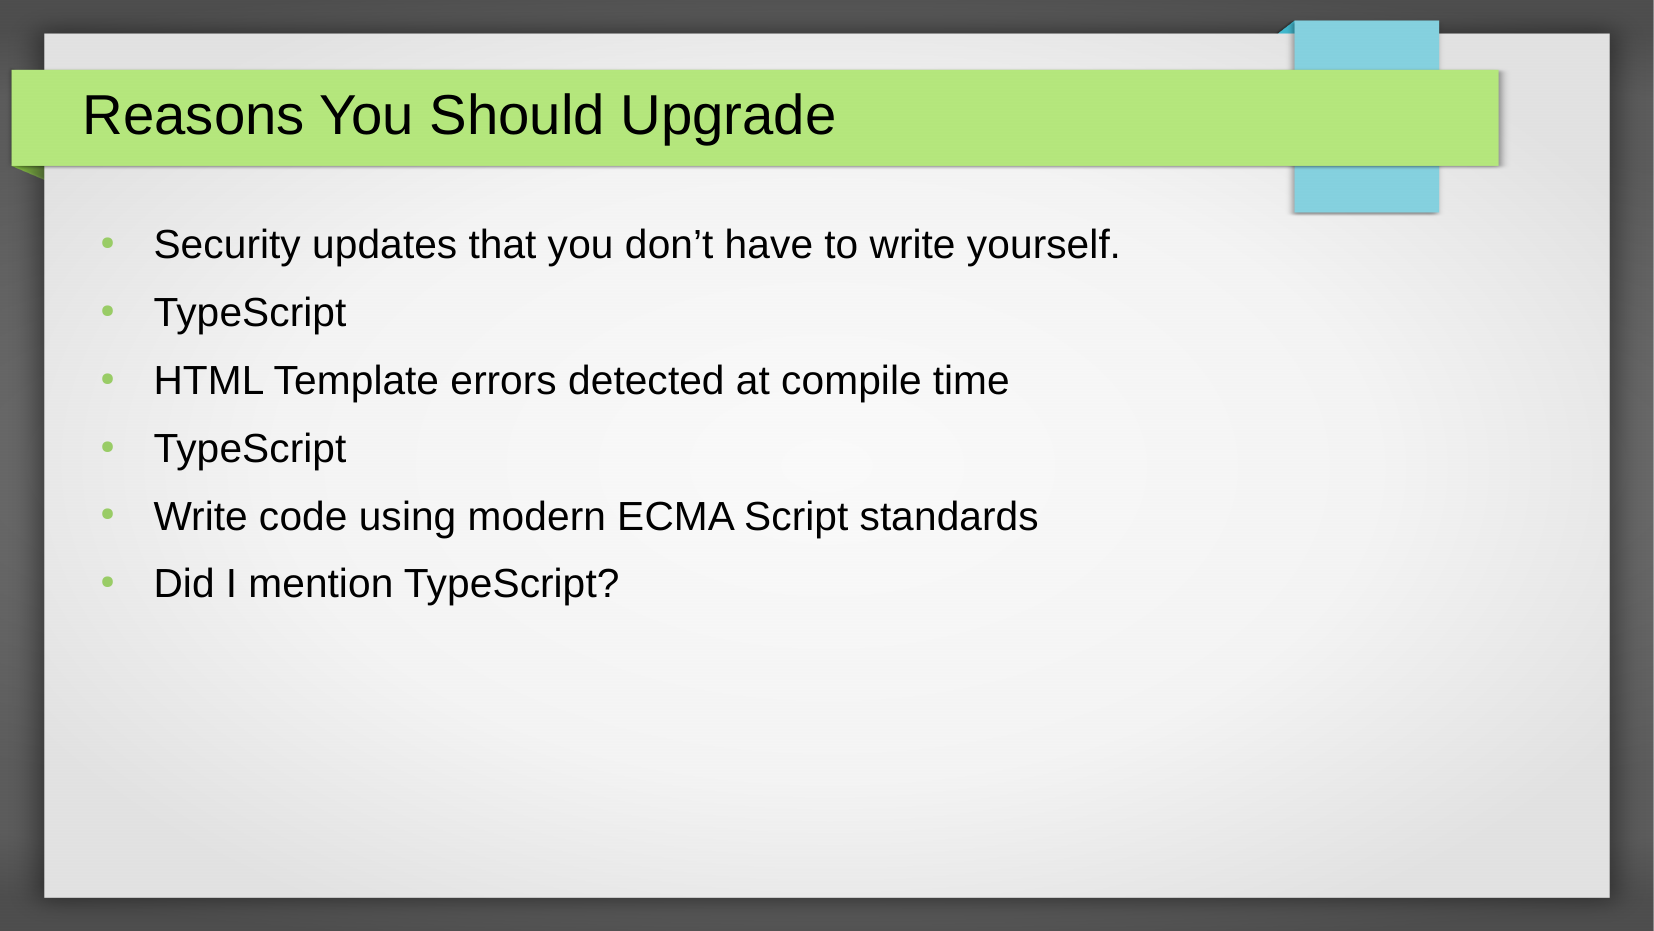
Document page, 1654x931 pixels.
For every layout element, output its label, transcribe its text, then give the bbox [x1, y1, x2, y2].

list Security updates that you don’t have to write yourself. TypeScript HTML Template errors detected at compile time TypeScript Write code using modern ECMA Script standards Did I mention TypeScript? [82, 221, 1571, 761]
title Reasons You Should Upgrade [82, 70, 1264, 160]
picture [0, 0, 1654, 931]
